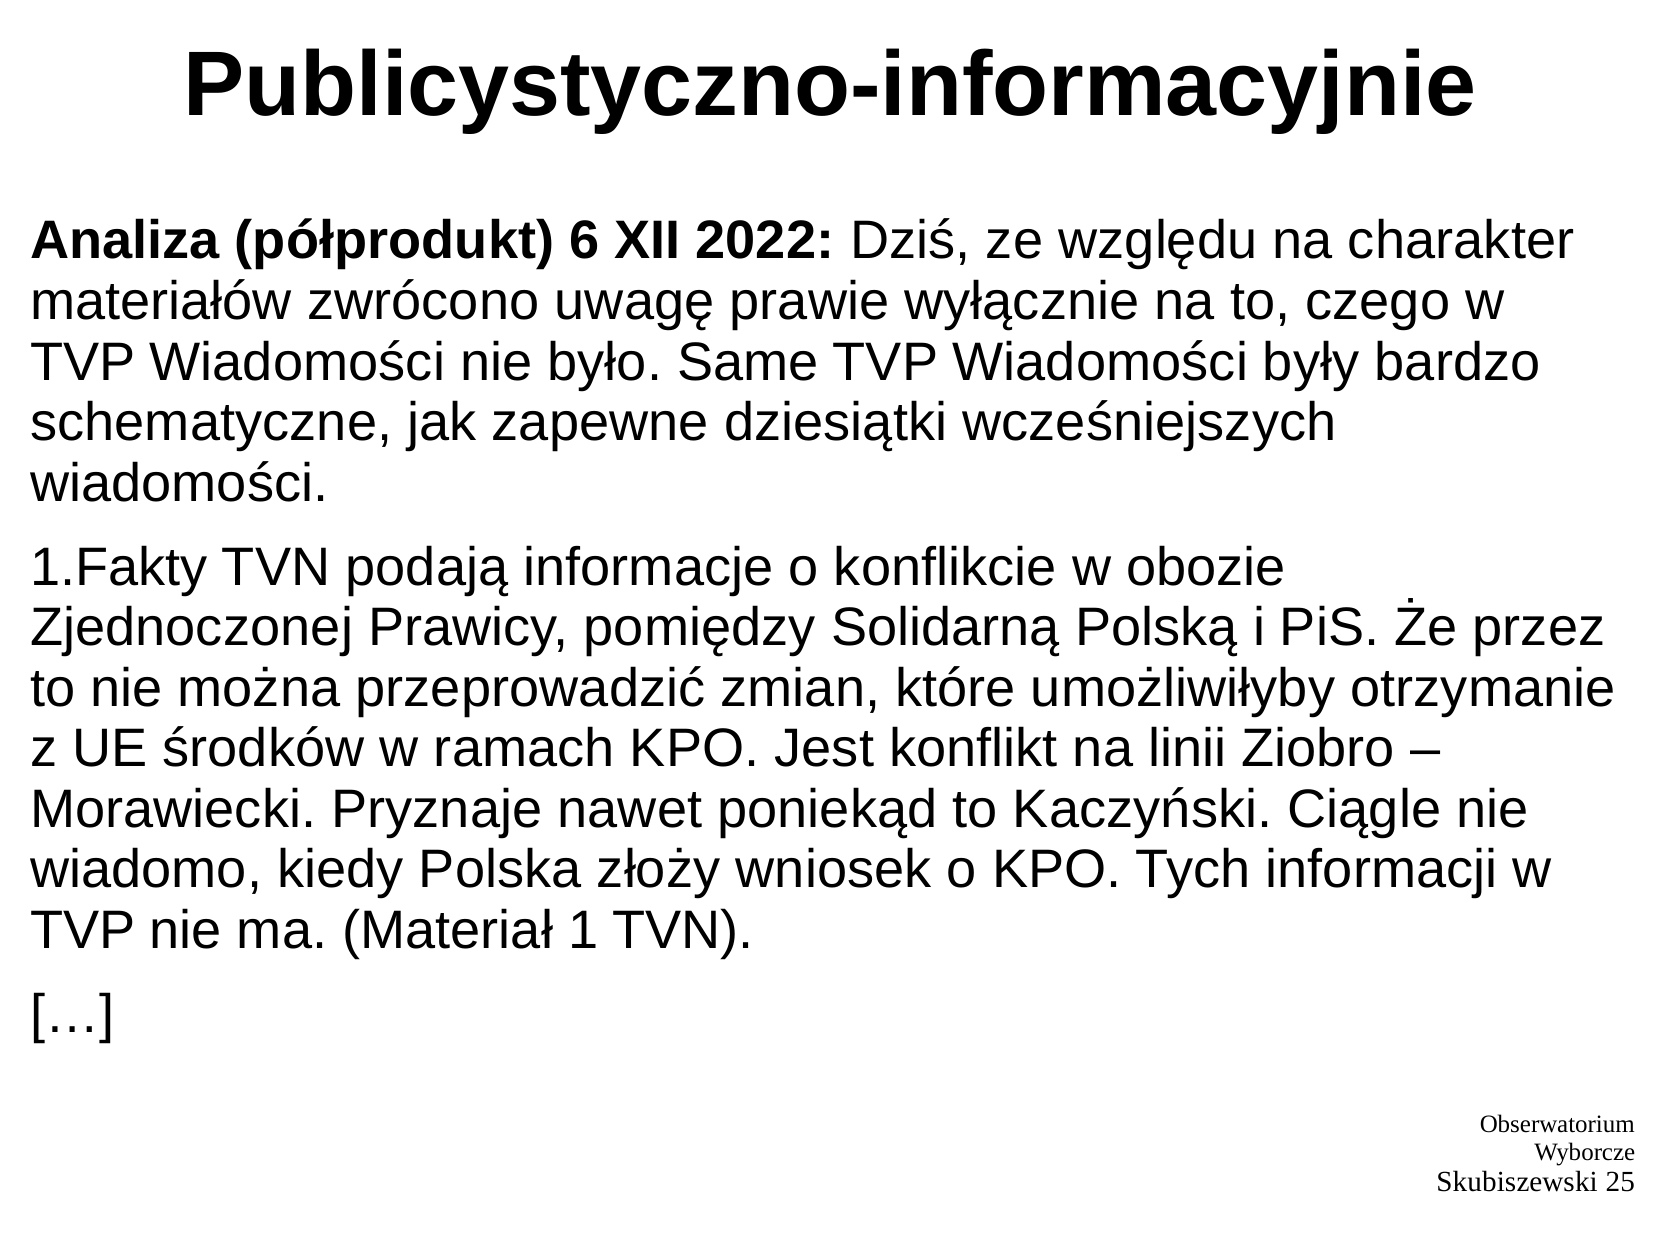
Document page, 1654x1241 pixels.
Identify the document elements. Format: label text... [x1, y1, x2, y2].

title Publicystyczno-informacyjnie [86, 32, 1576, 151]
list Analiza (półprodukt) 6 XII 2022: Dziś, ze względu na charakter materiałów zwrócono uwagę prawie wyłącznie na to, czego w TVP Wiadomości nie było. Same TVP Wiadomości były bardzo schematyczne, jak zapewne dziesiątki wcześniejszych wiadomości. 1.Fakty TVN podają informacje o konflikcie w obozie Zjednoczonej Prawicy, pomiędzy Solidarną Polską i PiS. Że przez to nie można przeprowadzić zmian, które umożliwiłyby otrzymanie z UE środków w ramach KPO. Jest konflikt na linii Ziobro – Morawiecki. Pryznaje nawet poniekąd to Kaczyński. Ciągle nie wiadomo, kiedy Polska złoży wniosek o KPO. Tych informacji w TVP nie ma. (Materiał 1 TVN). […] [30, 210, 1621, 1186]
